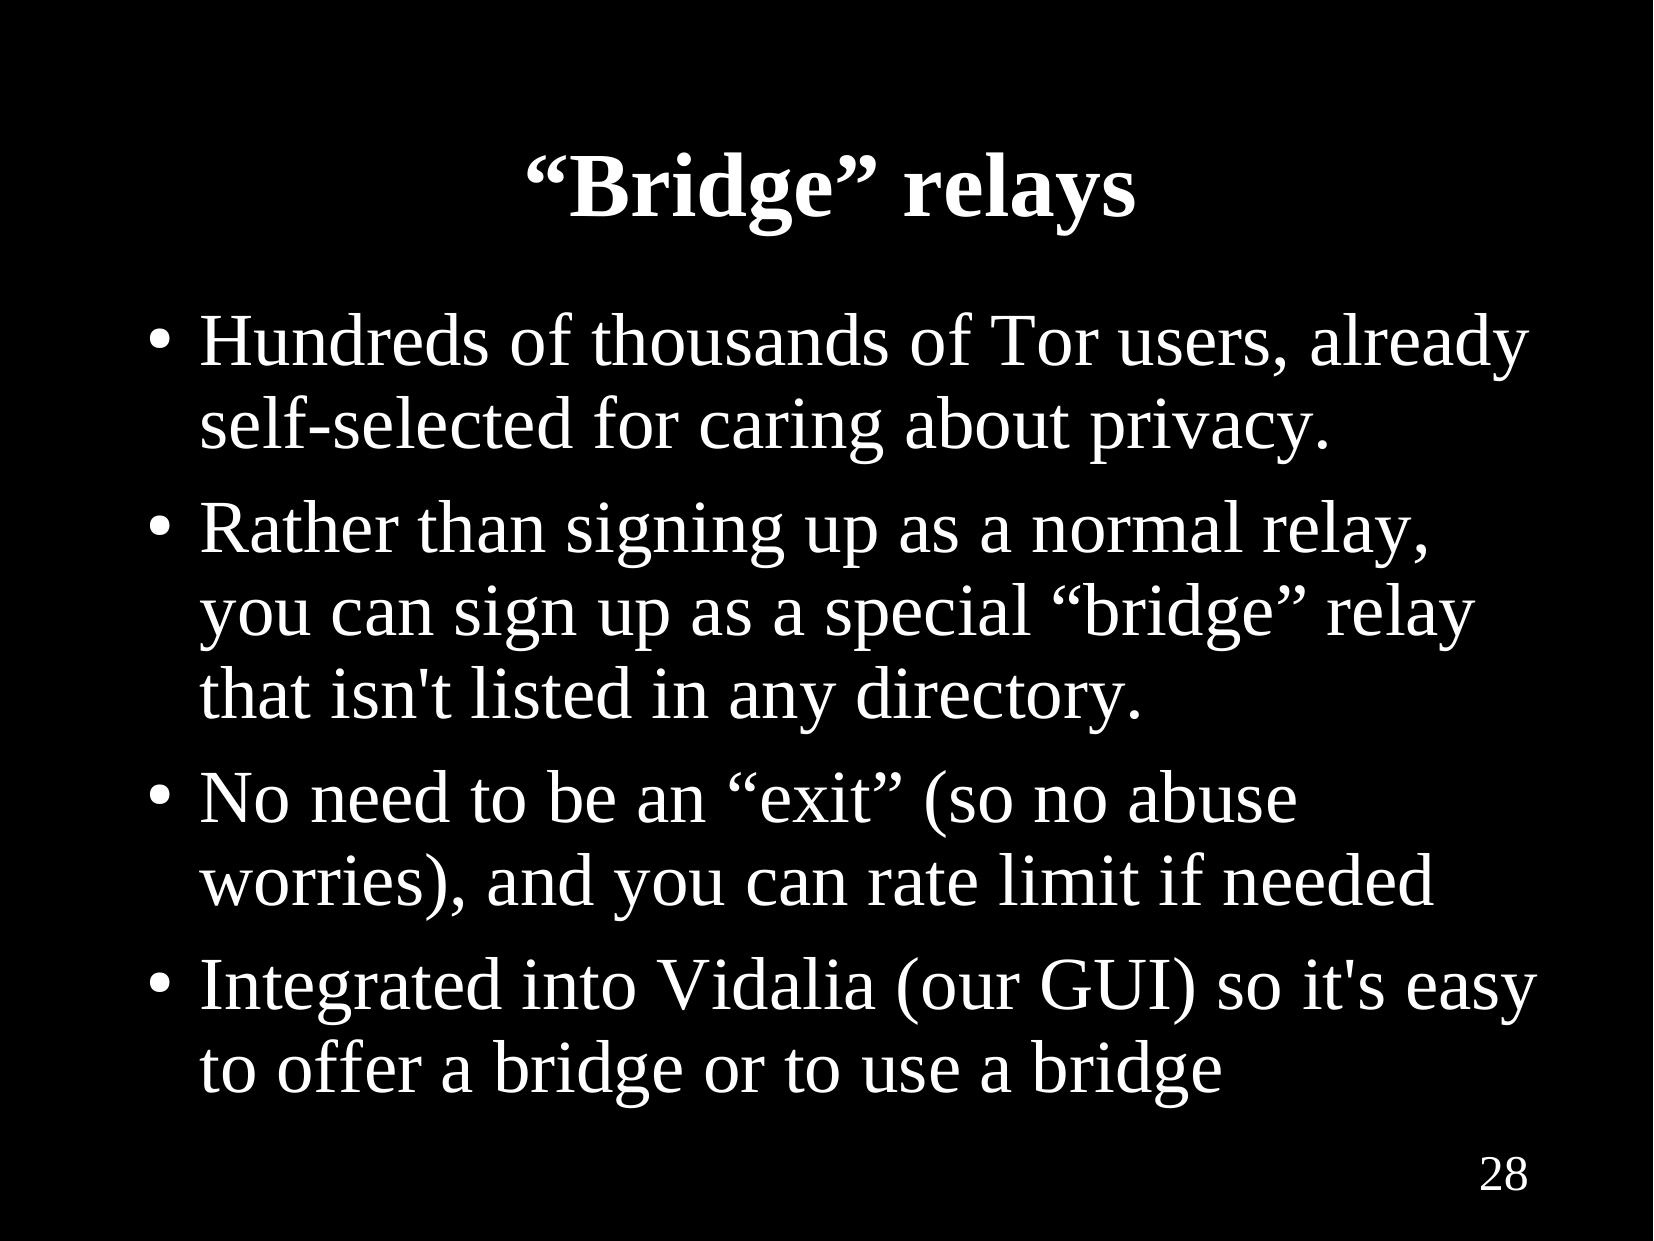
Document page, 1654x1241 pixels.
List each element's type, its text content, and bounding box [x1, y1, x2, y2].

title “Bridge” relays [125, 81, 1537, 289]
list Hundreds of thousands of Tor users, already self-selected for caring about privacy. Rather than signing up as a normal relay, you can sign up as a special “bridge” relay that isn't listed in any directory. No need to be an “exit” (so no abuse worries), and you can rate limit if needed Integrated into Vidalia (our GUI) so it's easy to offer a bridge or to use a bridge [128, 298, 1541, 1109]
